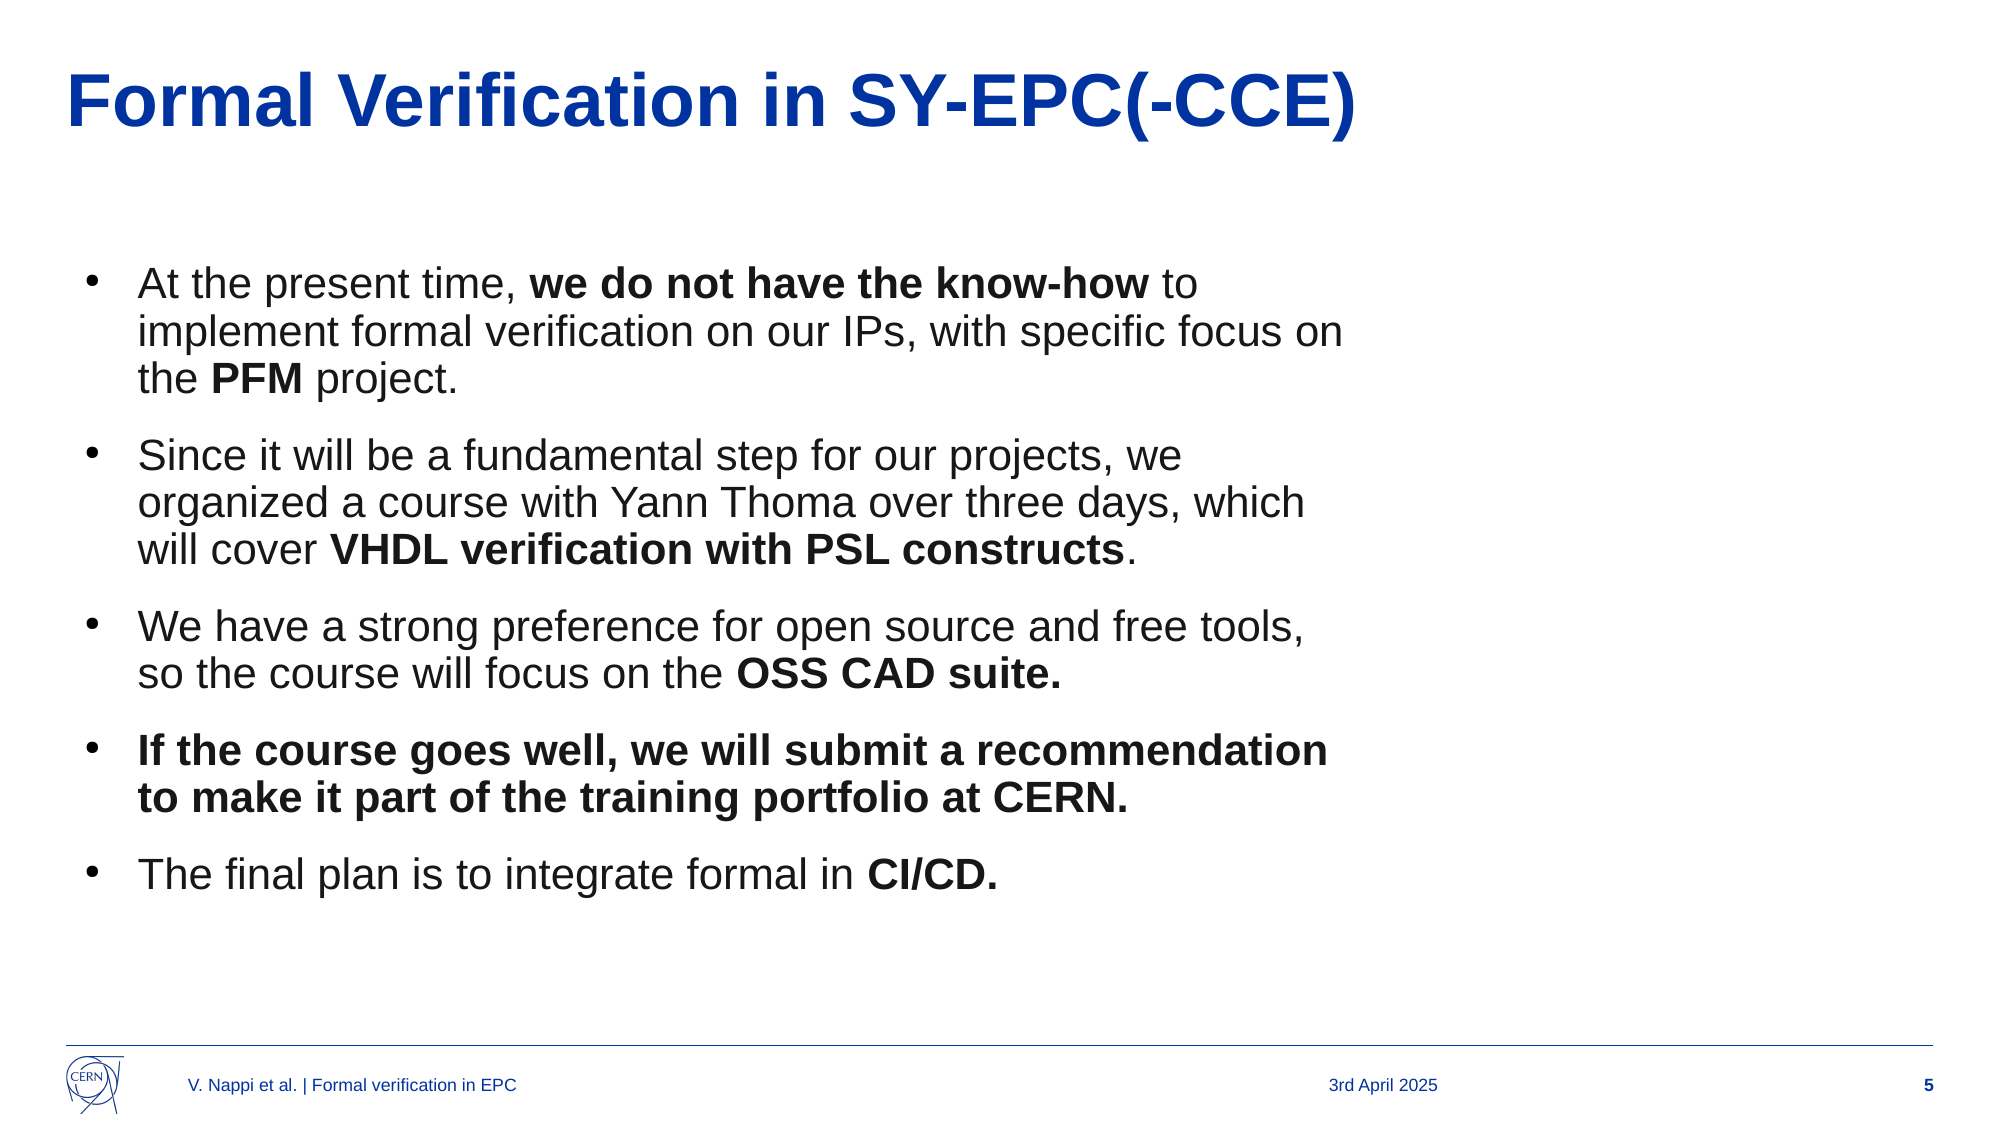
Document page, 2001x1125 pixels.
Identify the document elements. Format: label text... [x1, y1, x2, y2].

title Formal Verification in SY-EPC(-CCE) [66, 61, 1933, 237]
list At the present time, we do not have the know-how to implement formal verification on our IPs, with specific focus on the PFM project. Since it will be a fundamental step for our projects, we organized a course with Yann Thoma over three days, which will cover VHDL verification with PSL constructs. We have a strong preference for open source and free tools, so the course will focus on the OSS CAD suite. If the course goes well, we will submit a recommendation to make it part of the training portfolio at CERN. The final plan is to integrate formal in CI/CD. [66, 261, 1351, 1018]
